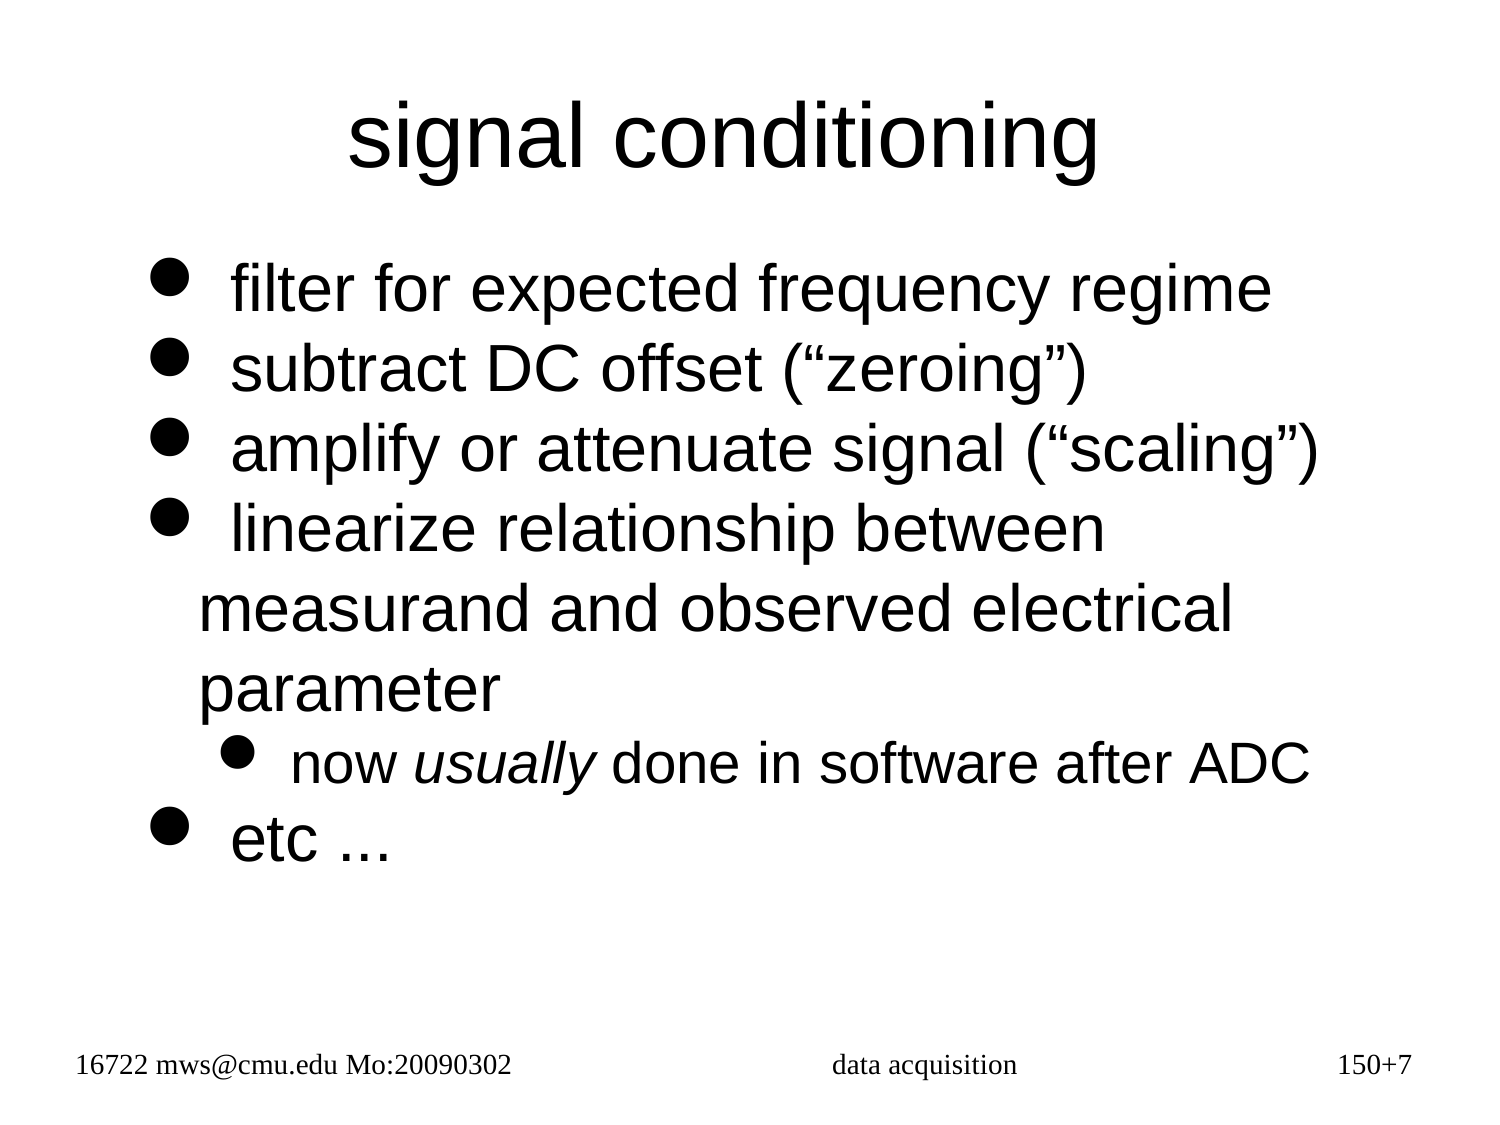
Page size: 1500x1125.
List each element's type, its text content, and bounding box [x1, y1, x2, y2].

text_box signal conditioning [162, 62, 1288, 201]
text_box filter for expected frequency regime subtract DC offset (“zeroing”) amplify or attenuate signal (“scaling”) linearize relationship between measurand and observed electrical parameter now usually done in software after ADC etc ... [112, 237, 1388, 938]
